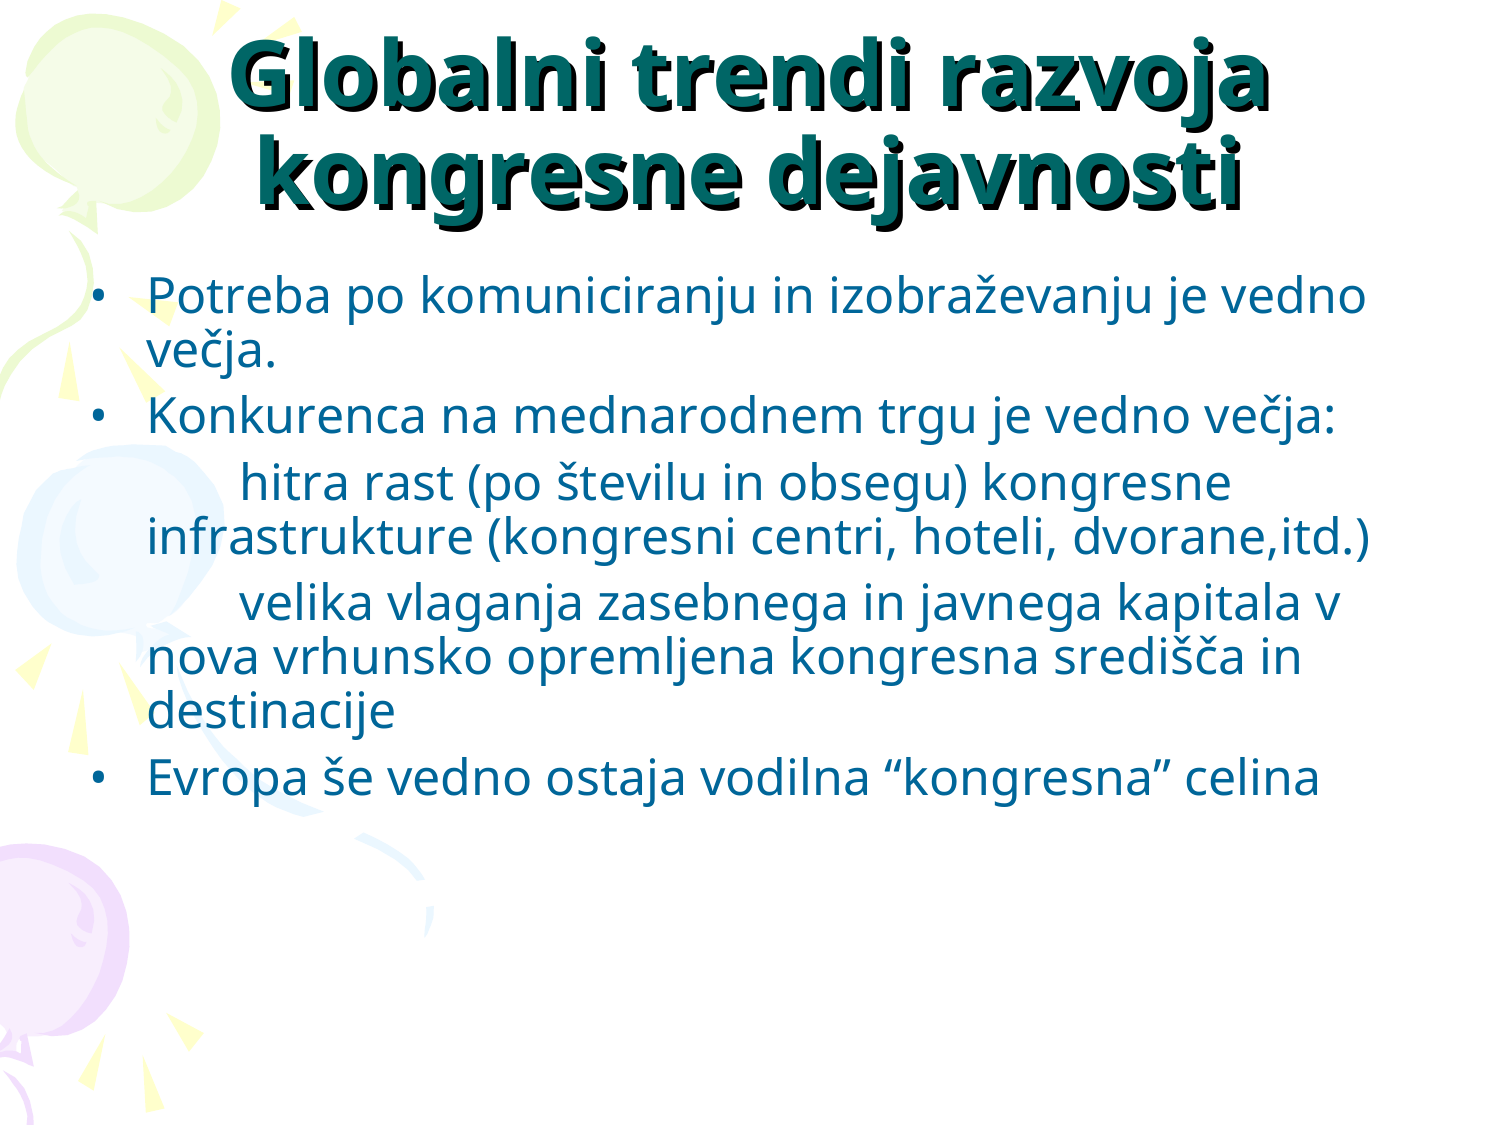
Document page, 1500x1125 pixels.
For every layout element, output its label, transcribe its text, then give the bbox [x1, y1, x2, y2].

list Potreba po komuniciranju in izobraževanju je vedno večja. Konkurenca na mednarodnem trgu je vedno večja: hitra rast (po številu in obsegu) kongresne infrastrukture (kongresni centri, hoteli, dvorane,itd.) velika vlaganja zasebnega in javnega kapitala v nova vrhunsko opremljena kongresna središča in destinacije Evropa še vedno ostaja vodilna “kongresna” celina [75, 262, 1426, 994]
title Globalni trendi razvoja kongresne dejavnosti [72, 16, 1426, 233]
